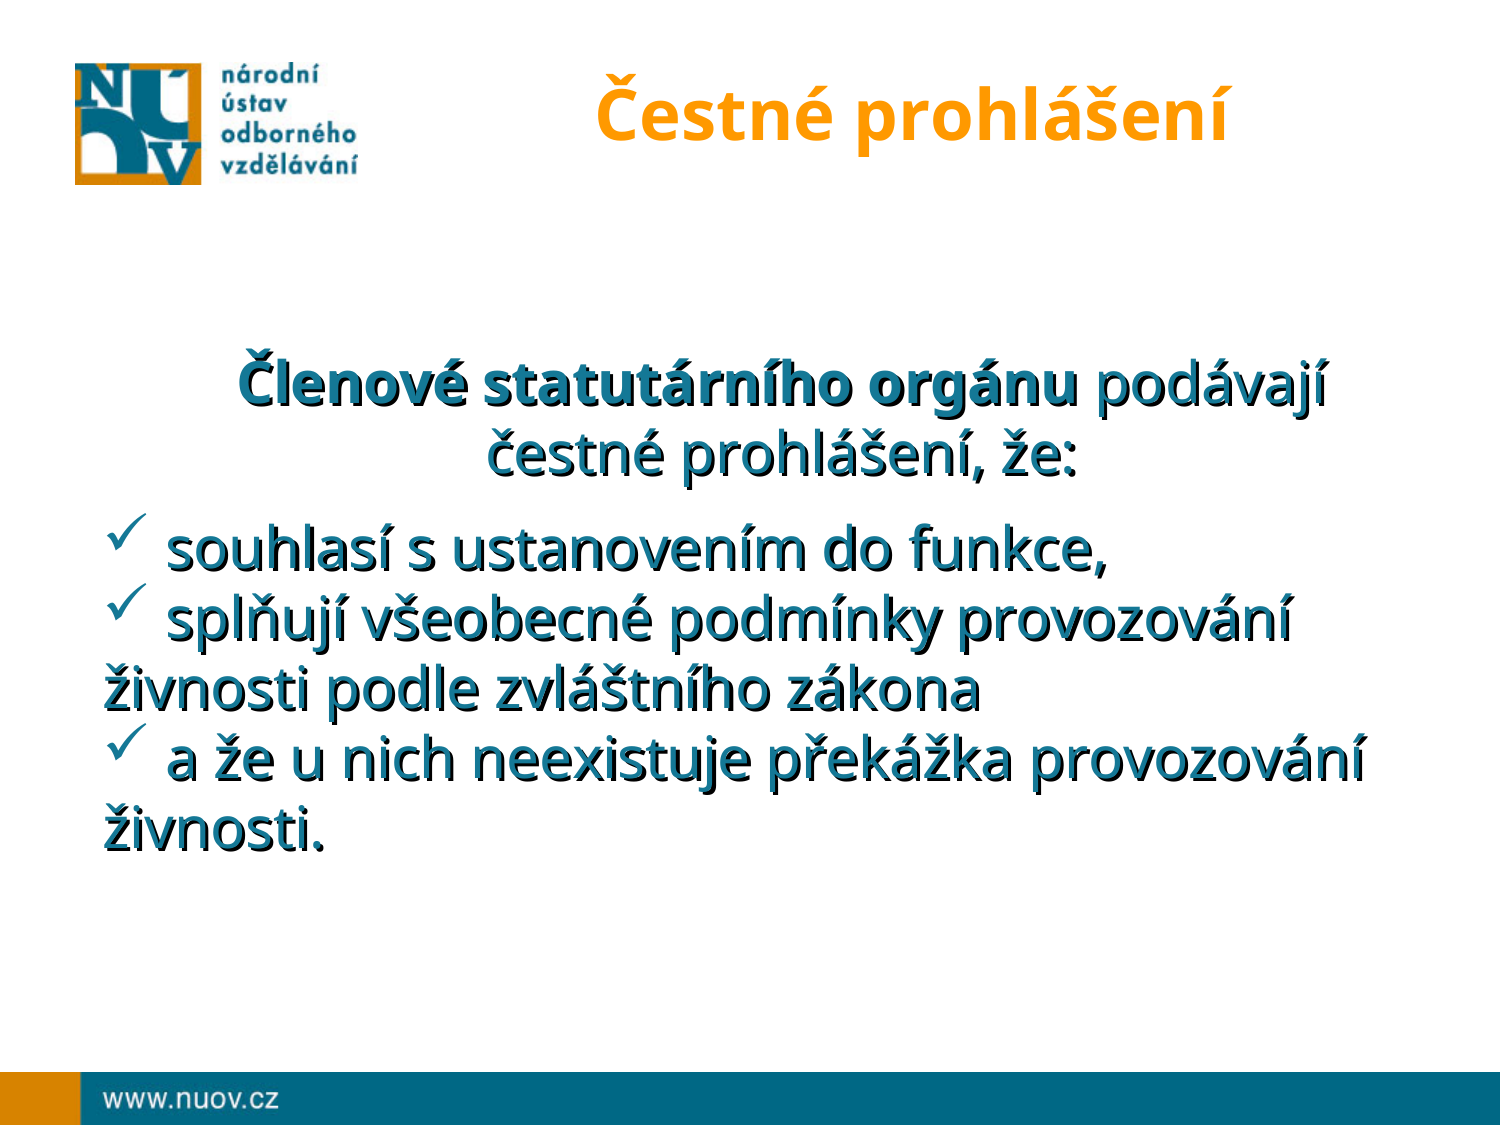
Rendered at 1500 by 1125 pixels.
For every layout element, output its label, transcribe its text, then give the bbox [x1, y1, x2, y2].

text_box [75, 62, 358, 185]
text_box [0, 1072, 1500, 1125]
text_box Členové statutárního orgánu podávají čestné prohlášení, že: souhlasí s ustanovením do funkce, splňují všeobecné podmínky provozování živnosti podle zvláštního zákona a že u nich neexistuje překážka provozování živnosti. [87, 337, 1475, 868]
title Čestné prohlášení [399, 37, 1425, 188]
